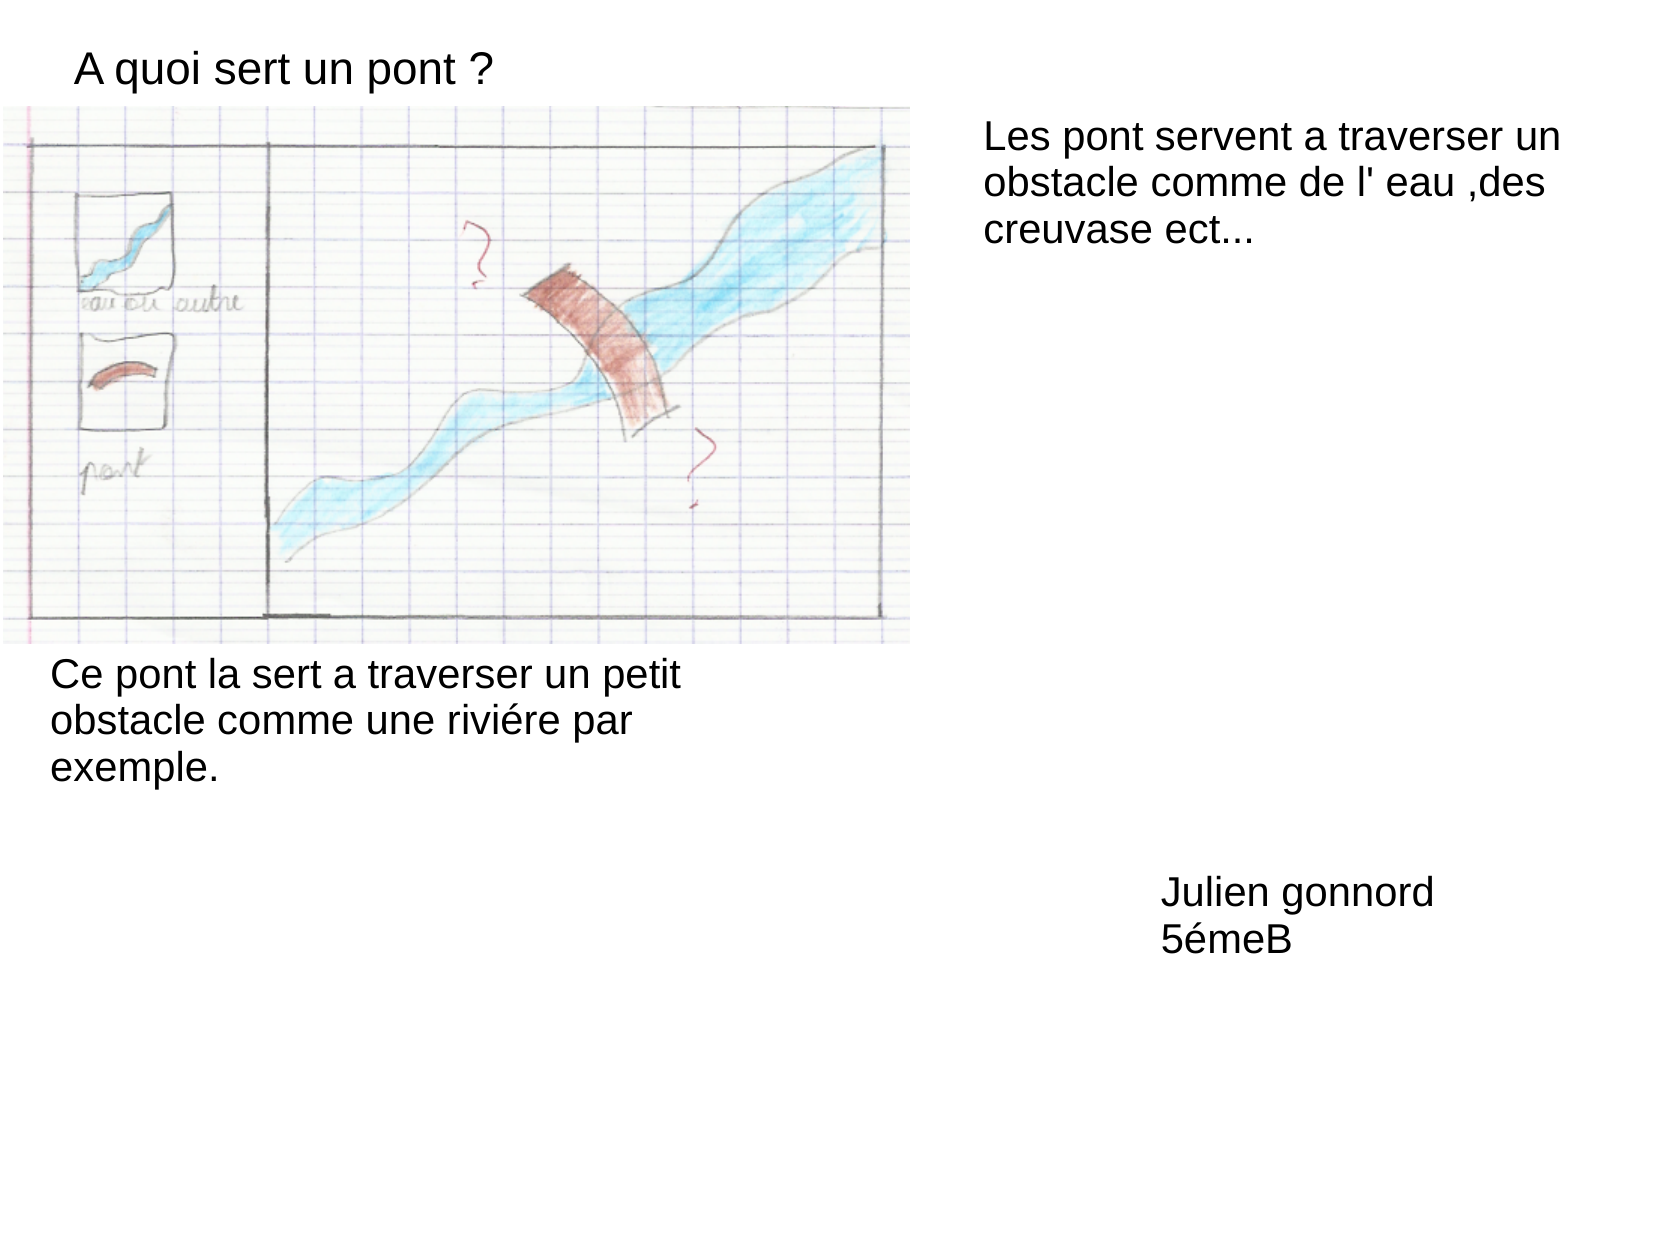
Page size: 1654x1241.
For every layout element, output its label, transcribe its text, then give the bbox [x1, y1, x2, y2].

picture [3, 106, 910, 644]
text_box Julien gonnord 5émeB [1146, 861, 1524, 1017]
text_box A quoi sert un pont ? [59, 35, 1075, 153]
text_box Les pont servent a traverser un obstacle comme de l' eau ,des creuvase ect... [968, 105, 1642, 261]
text_box Ce pont la sert a traverser un petit obstacle comme une riviére par exemple. [35, 643, 721, 799]
